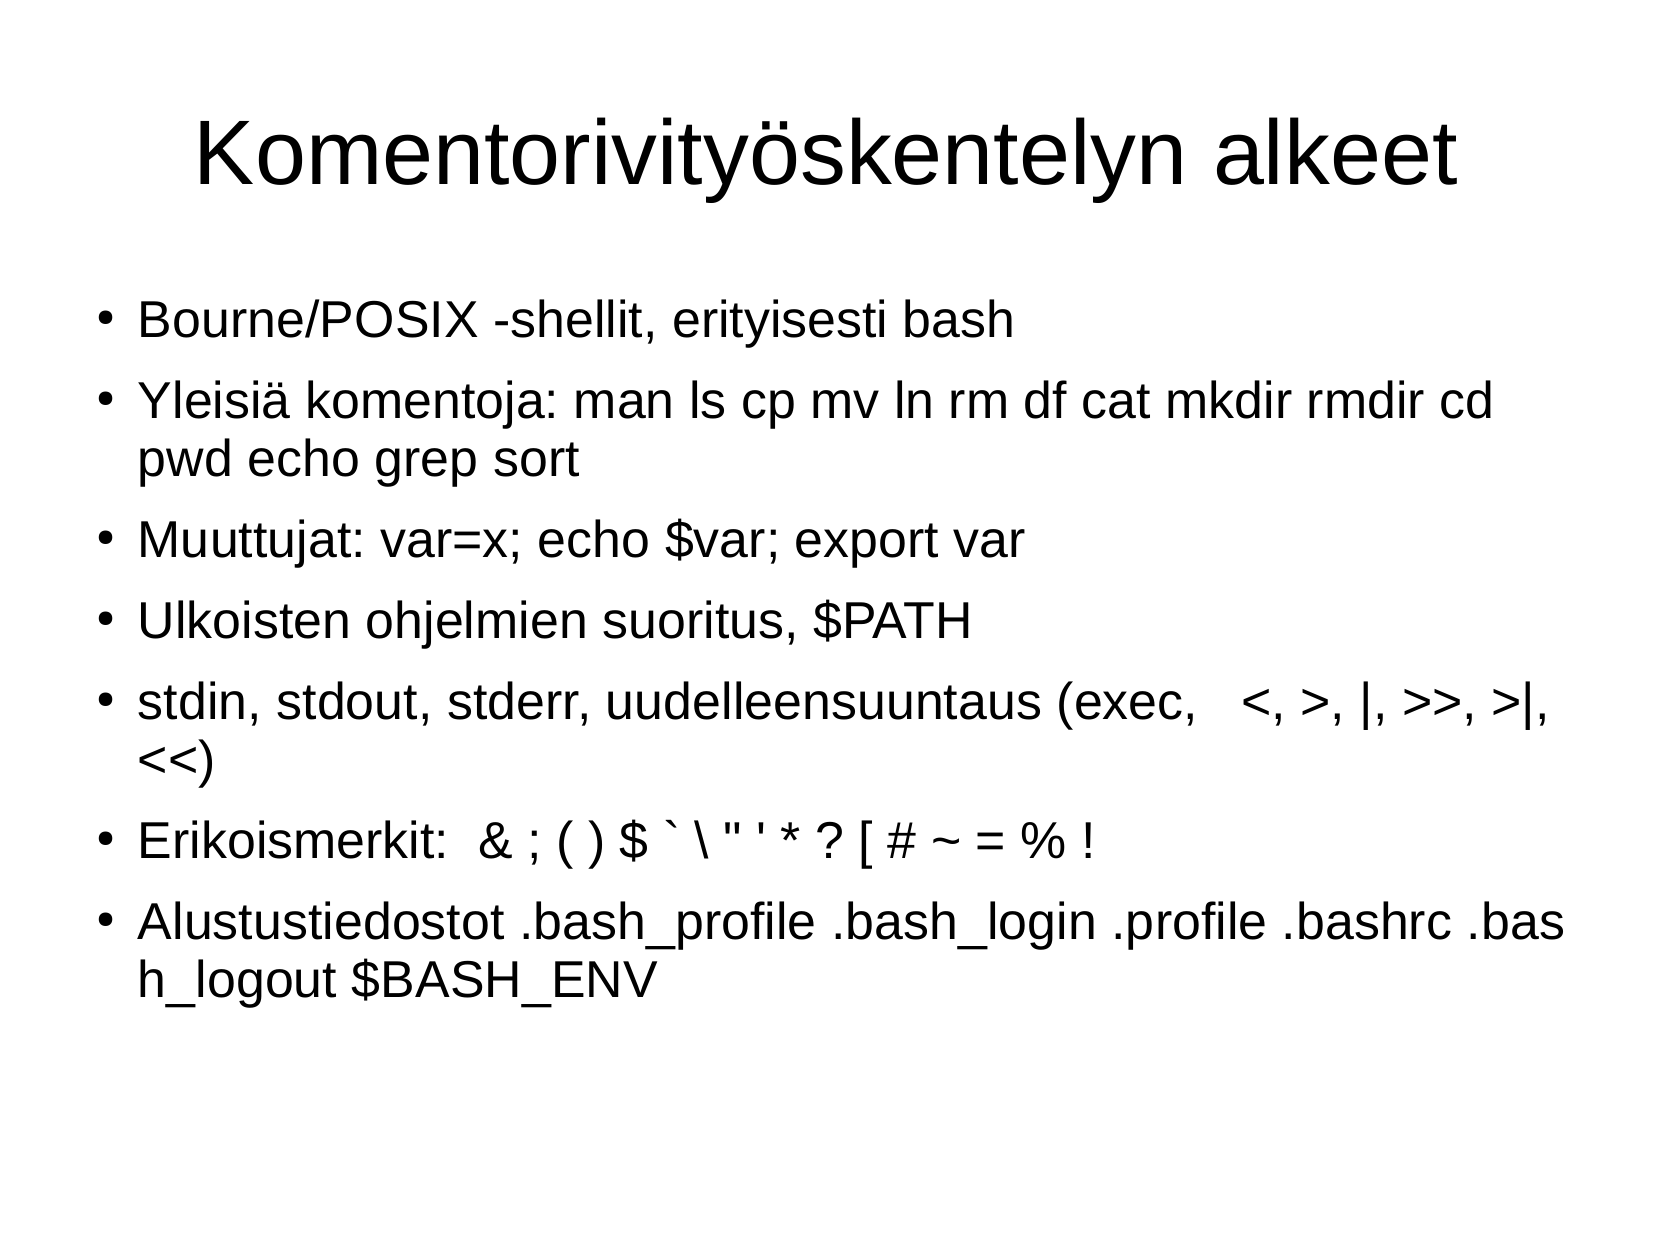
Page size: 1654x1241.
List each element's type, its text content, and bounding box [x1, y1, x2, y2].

title Komentorivityöskentelyn alkeet [82, 49, 1571, 257]
list Bourne/POSIX -shellit, erityisesti bash Yleisiä komentoja: man ls cp mv ln rm df cat mkdir rmdir cd pwd echo grep sort Muuttujat: var=x; echo $var; export var Ulkoisten ohjelmien suoritus, $PATH stdin, stdout, stderr, uudelleensuuntaus (exec, <, >, |, >>, >|, <<) Erikoismerkit: & ; ( ) $ ` \ " ' * ? [ # ~ = % ! Alustustiedostot .bash_profile .bash_login .profile .bashrc .bash_logout $BASH_ENV [82, 290, 1571, 1010]
